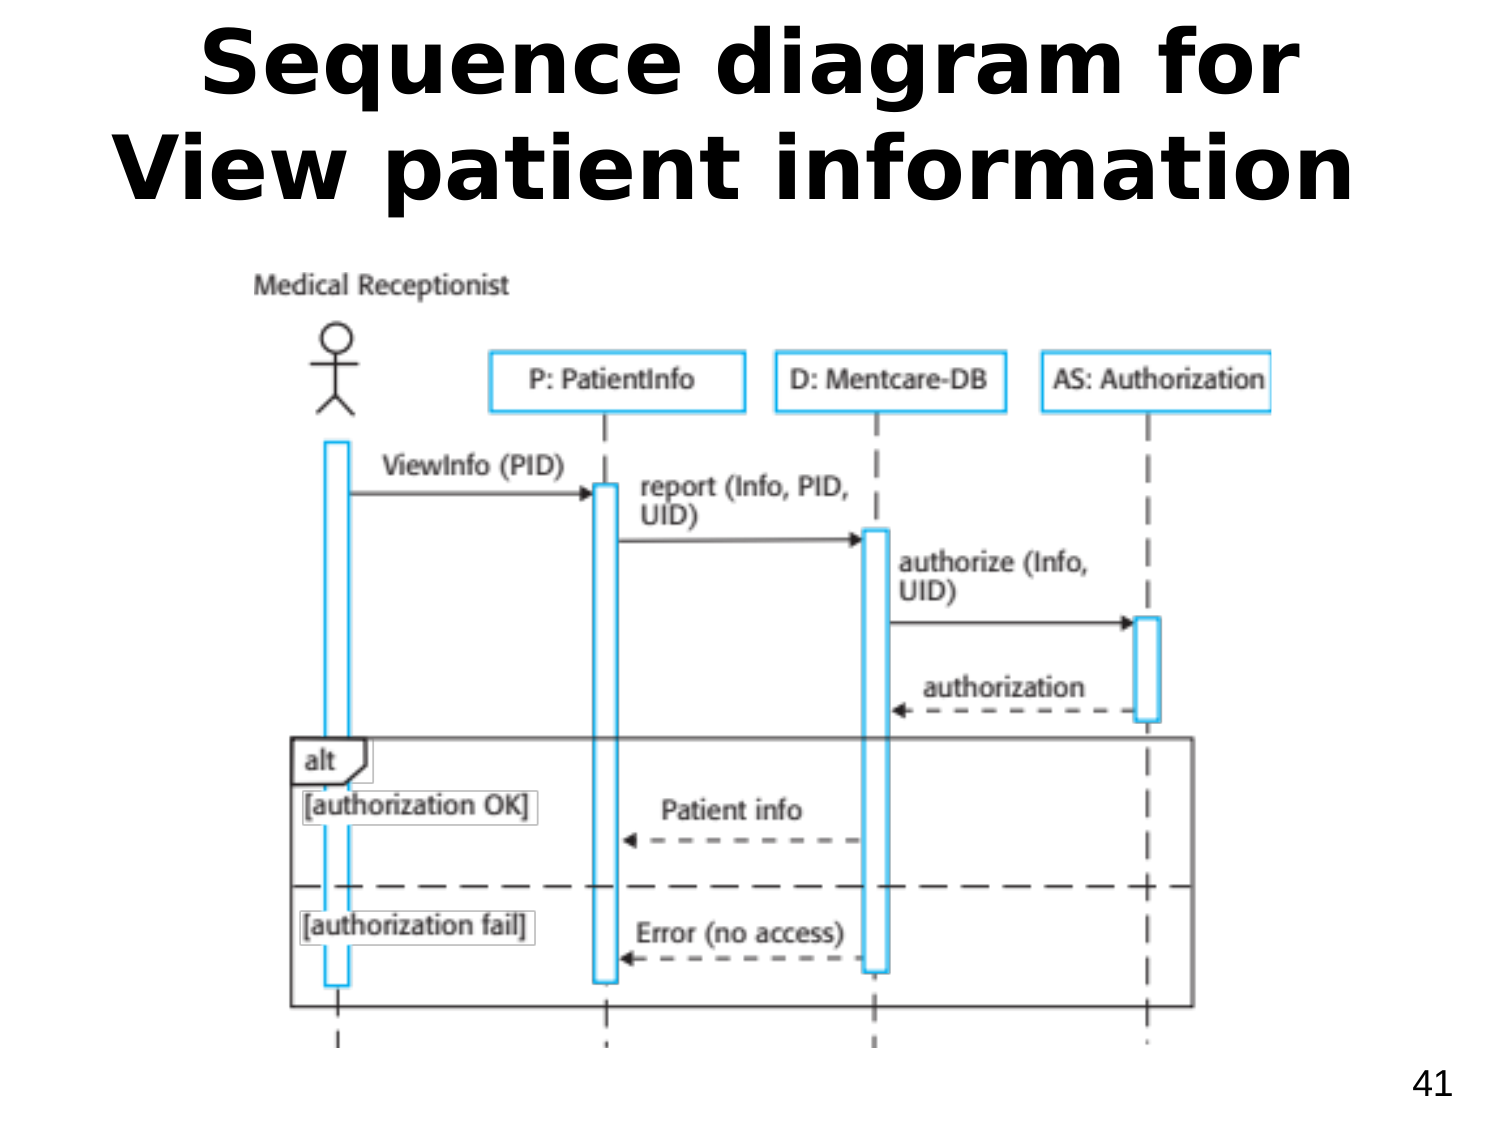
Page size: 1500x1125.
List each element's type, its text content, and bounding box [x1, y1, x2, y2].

picture [254, 272, 1272, 1048]
title Sequence diagram for View patient information [75, 44, 1425, 177]
